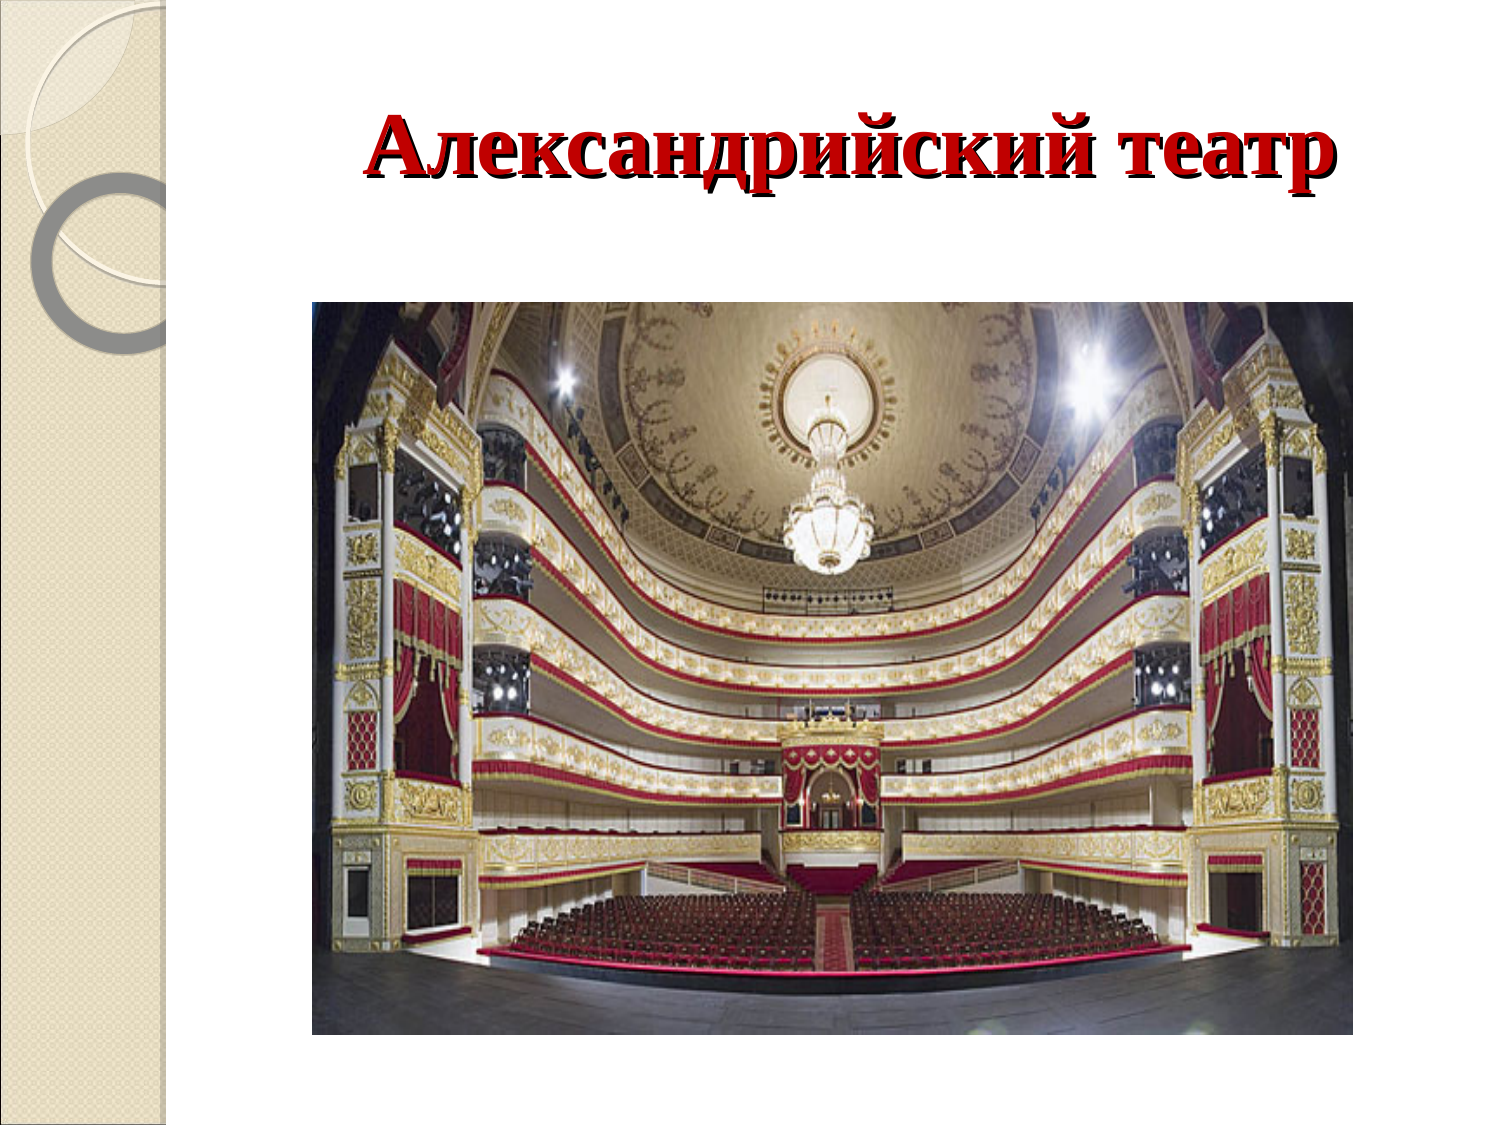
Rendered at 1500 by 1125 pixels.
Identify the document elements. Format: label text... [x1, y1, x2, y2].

title Александрийский театр [235, 45, 1466, 233]
picture [312, 302, 1353, 1036]
